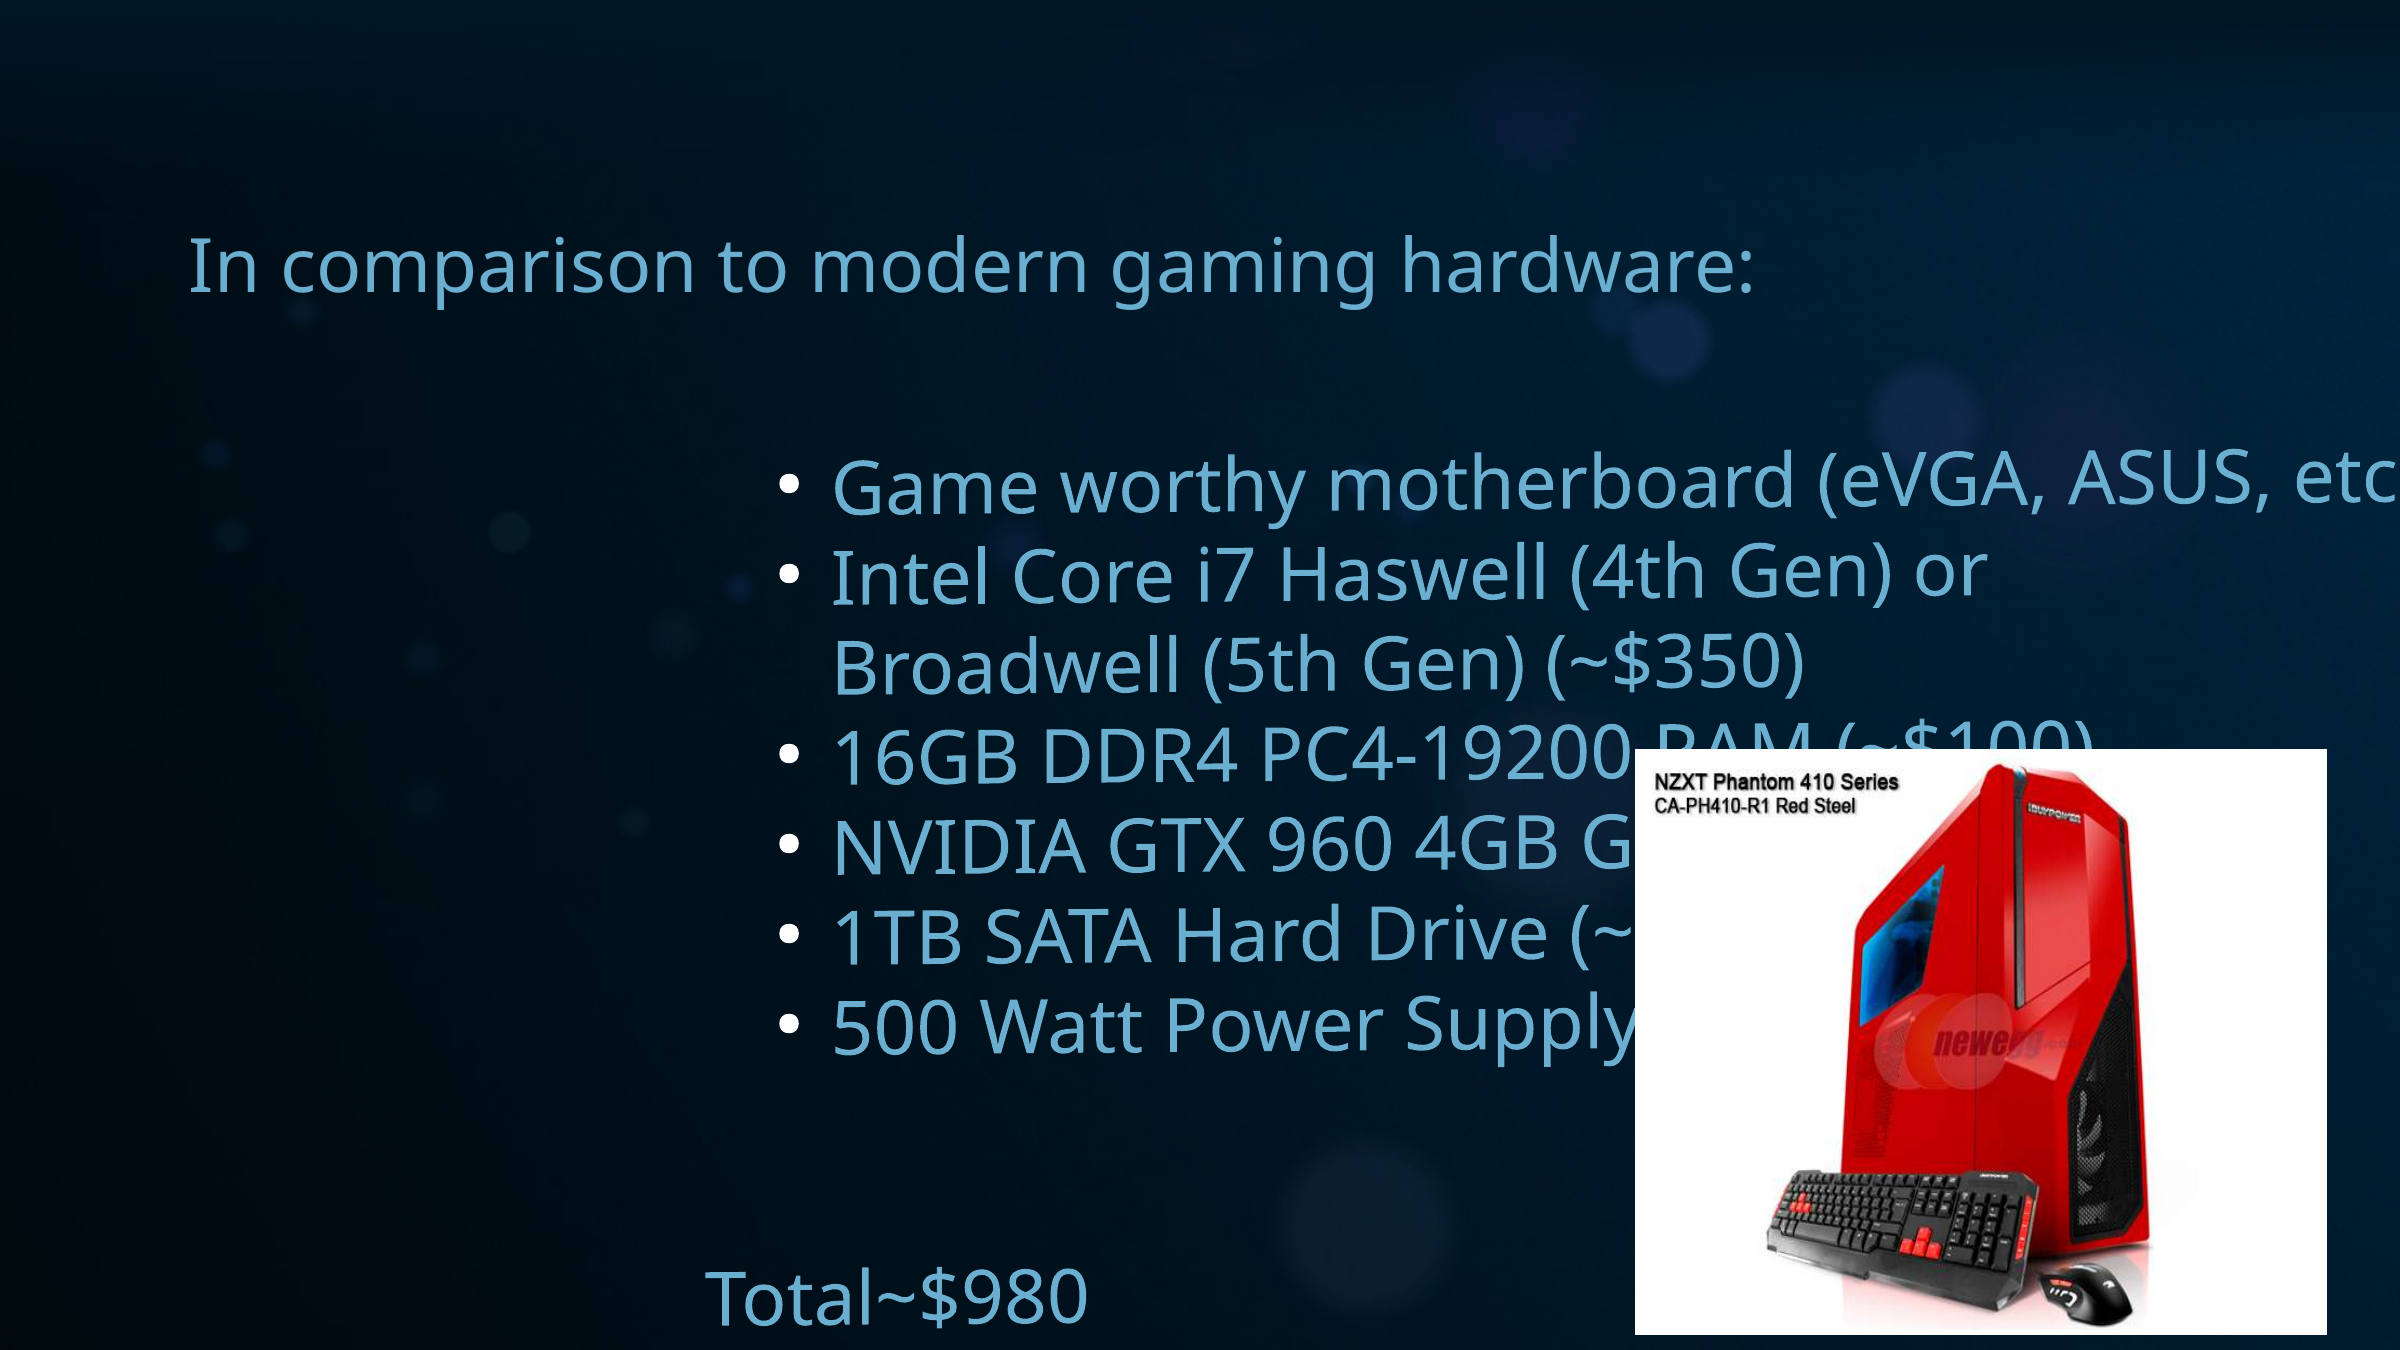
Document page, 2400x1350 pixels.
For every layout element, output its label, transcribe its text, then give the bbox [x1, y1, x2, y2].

text_box In comparison to modern gaming hardware: [174, 210, 1773, 316]
text_box Game worthy motherboard (eVGA, ASUS, etc.) (~$200) Intel Core i7 Haswell (4th Gen) or Broadwell (5th Gen) (~$350) 16GB DDR4 PC4-19200 RAM (~$100) NVIDIA GTX 960 4GB GDDR5 (~$230) 1TB SATA Hard Drive (~$50) 500 Watt Power Supply ($50) Total~$980 [654, 419, 2400, 1349]
picture [0, 0, 2400, 1350]
